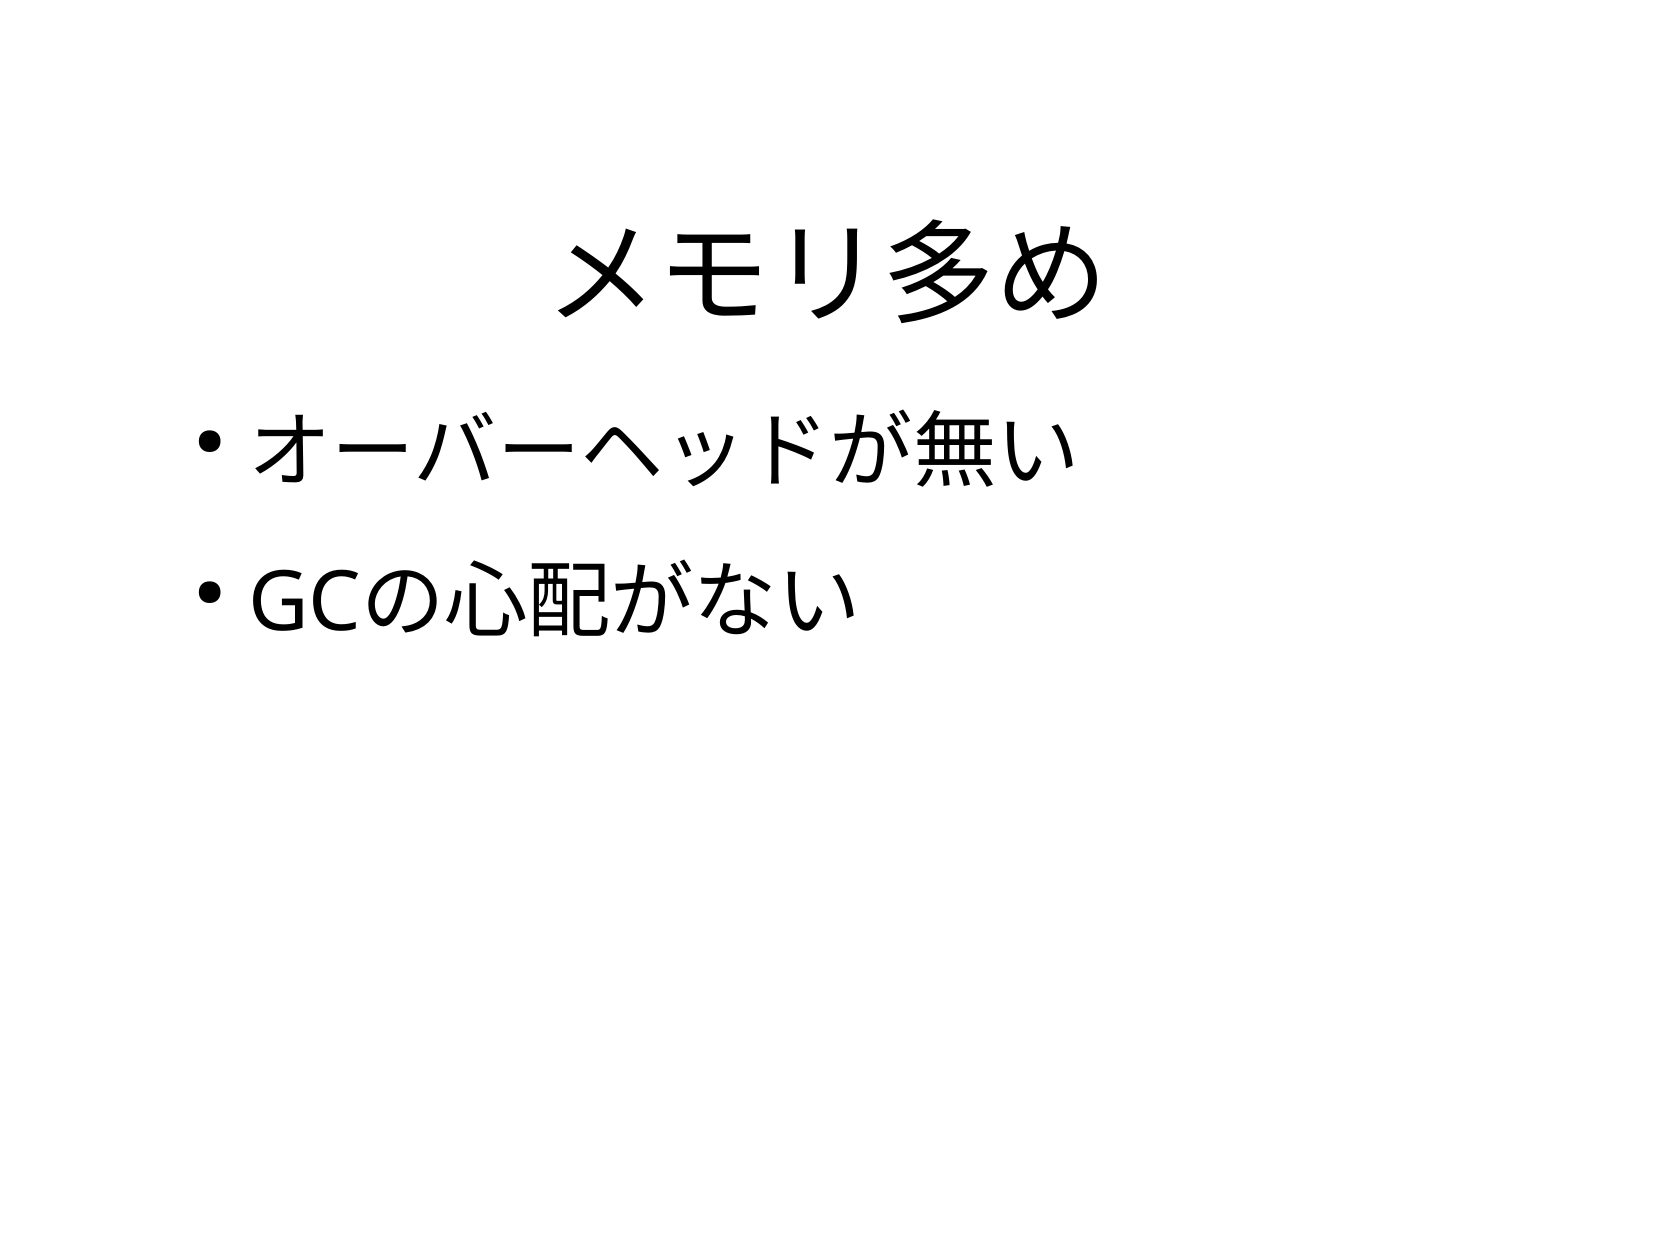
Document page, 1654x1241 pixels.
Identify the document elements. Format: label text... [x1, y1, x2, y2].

title メモリ多め [82, 161, 1571, 369]
list オーバーヘッドが無い GCの心配がない [177, 383, 1571, 1104]
